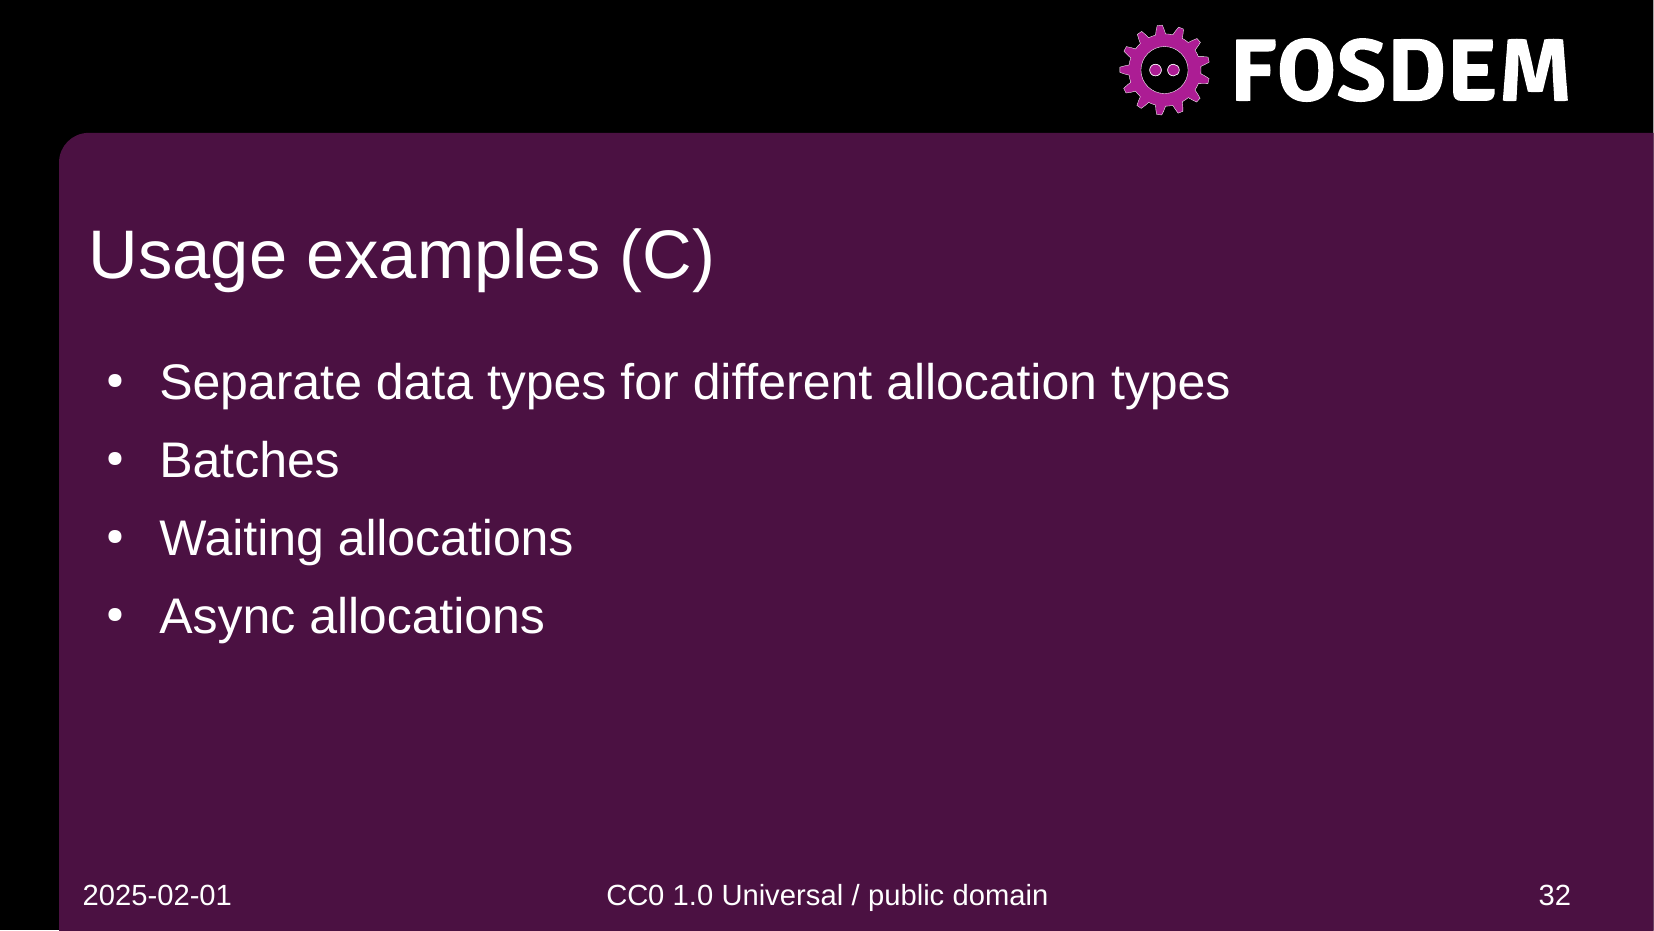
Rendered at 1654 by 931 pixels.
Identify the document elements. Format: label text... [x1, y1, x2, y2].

title Usage examples (C) [88, 176, 1577, 333]
list Separate data types for different allocation types Batches Waiting allocations Async allocations [88, 354, 1577, 894]
